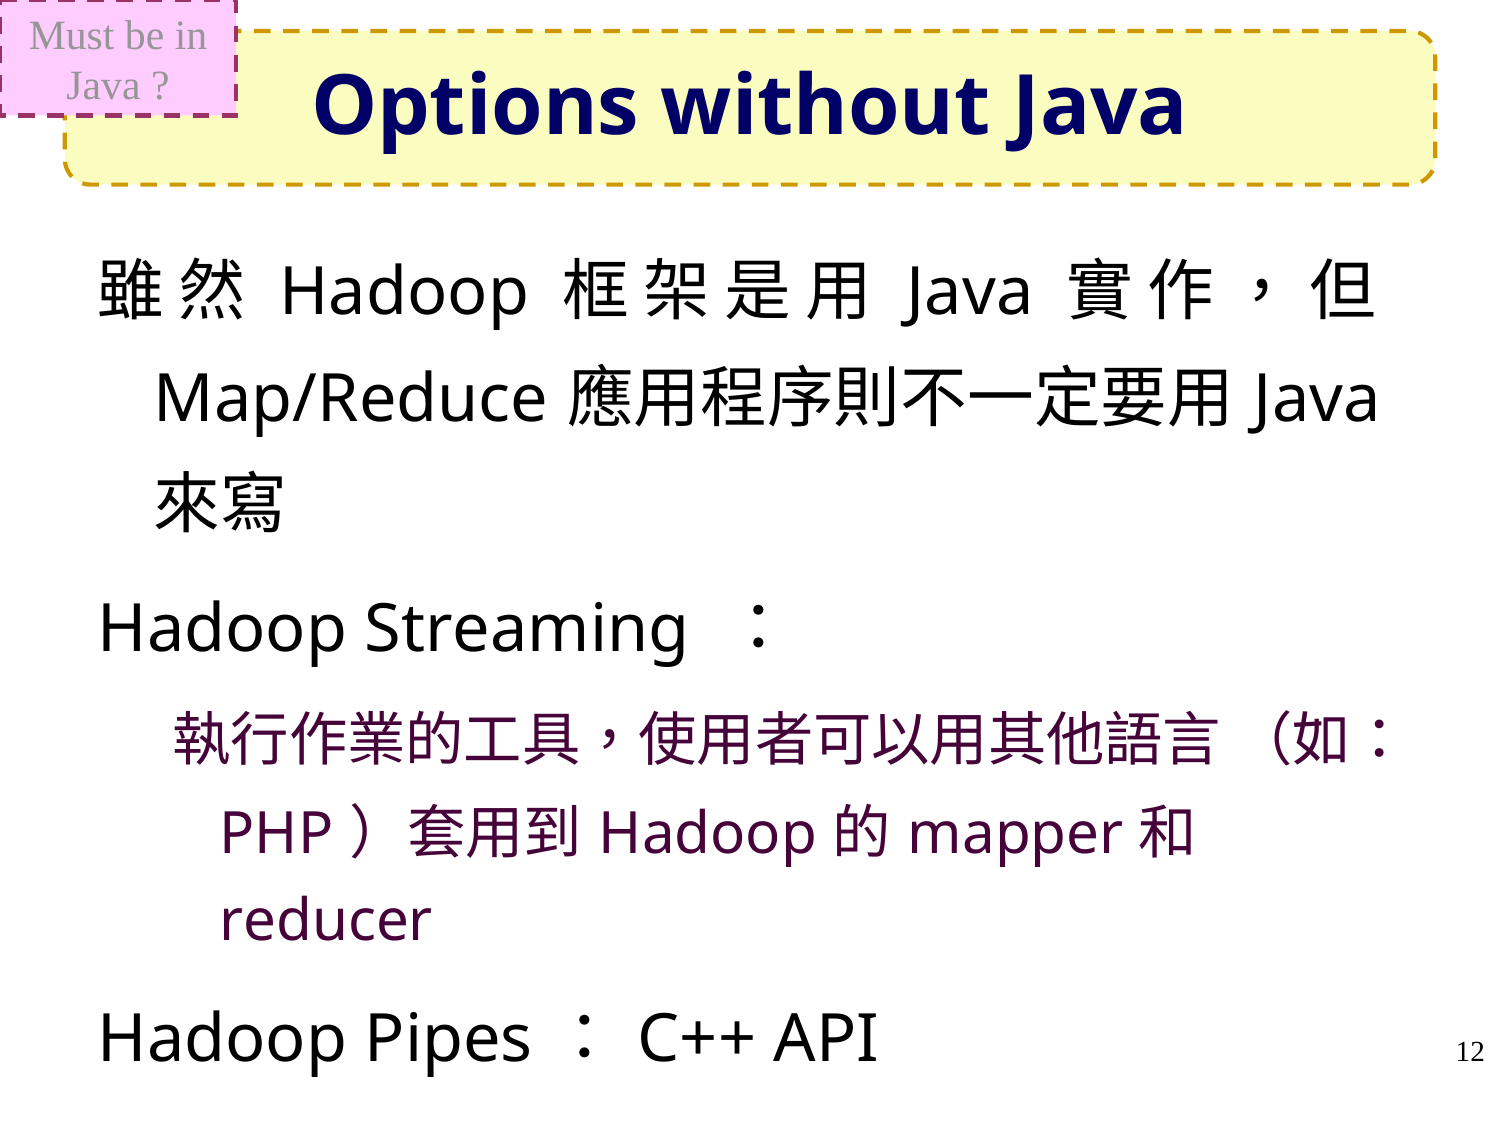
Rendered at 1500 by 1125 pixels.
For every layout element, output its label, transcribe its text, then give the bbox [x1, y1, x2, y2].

title Options without Java [112, 30, 1388, 173]
list 雖然Hadoop框架是用Java實作，但Map/Reduce應用程序則不一定要用Java來寫 Hadoop Streaming ： 執行作業的工具，使用者可以用其他語言 （如：PHP）套用到Hadoop的mapper和reducer Hadoop Pipes：C++ API [82, 219, 1412, 1000]
text_box Must be in Java ? [0, 0, 237, 116]
text_box <編號> [1324, 1025, 1500, 1101]
